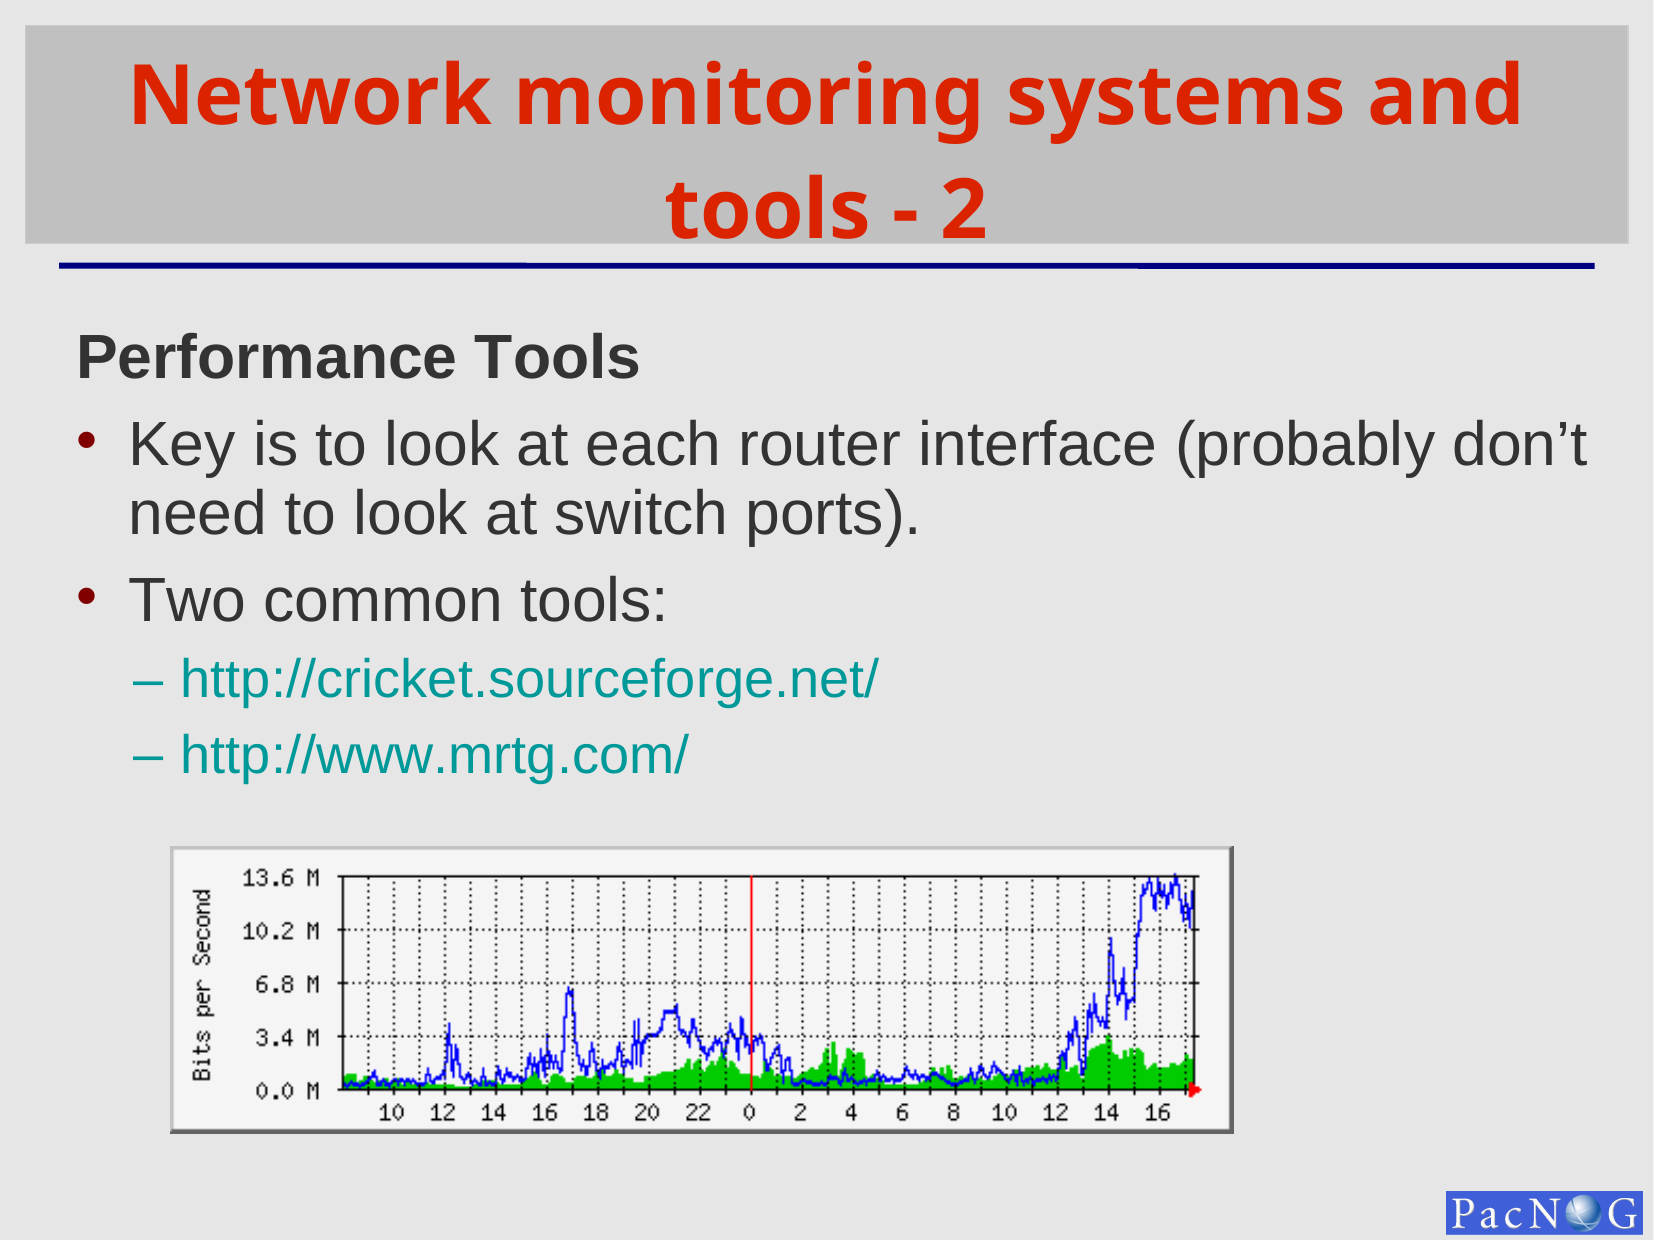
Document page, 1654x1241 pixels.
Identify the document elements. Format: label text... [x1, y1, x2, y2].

picture [170, 846, 1234, 1134]
picture [1446, 1191, 1643, 1235]
list Performance Tools Key is to look at each router interface (probably don’t need to look at switch ports). Two common tools: http://cricket.sourceforge.net/ http://www.mrtg.com/ [59, 322, 1593, 1131]
title Network monitoring systems and tools - 2 [121, 52, 1532, 247]
